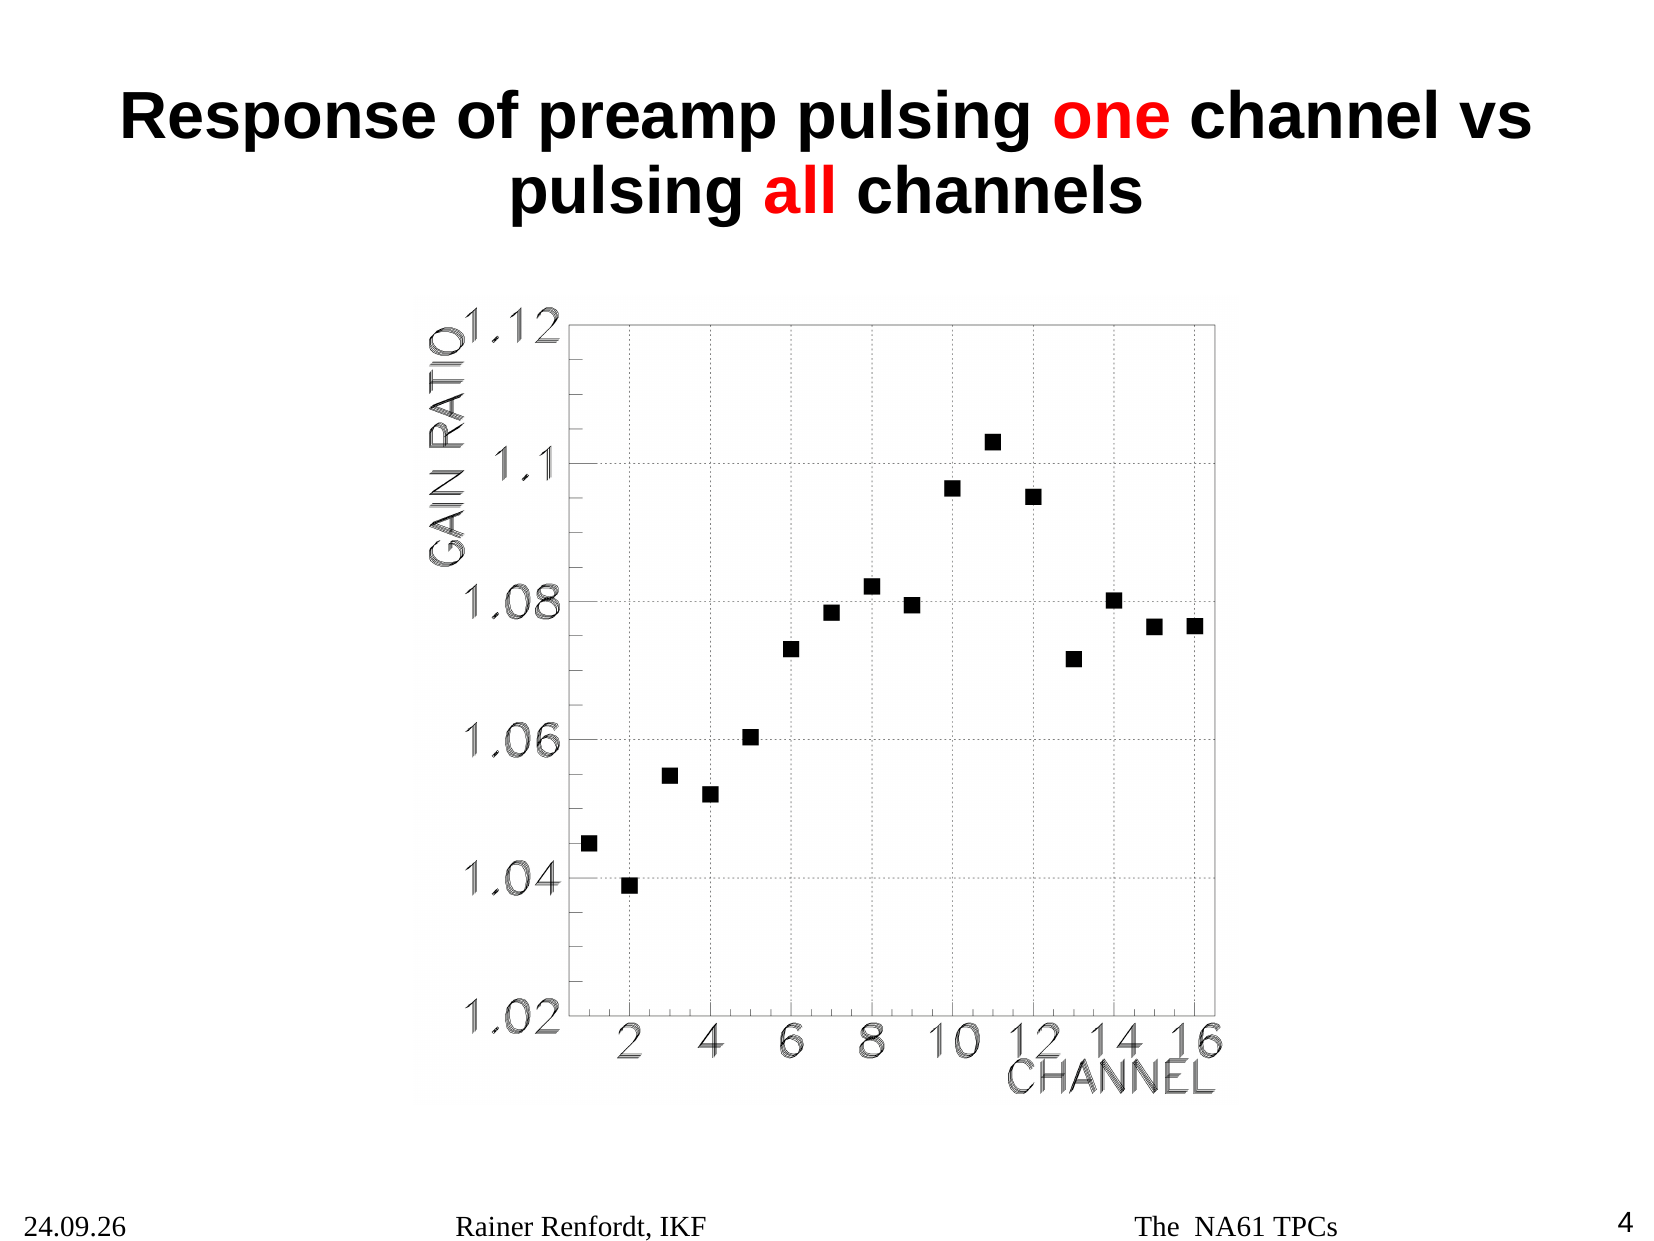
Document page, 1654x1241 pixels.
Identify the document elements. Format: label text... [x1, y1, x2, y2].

picture [413, 295, 1239, 1105]
title Response of preamp pulsing one channel vs pulsing all channels [82, 56, 1571, 250]
